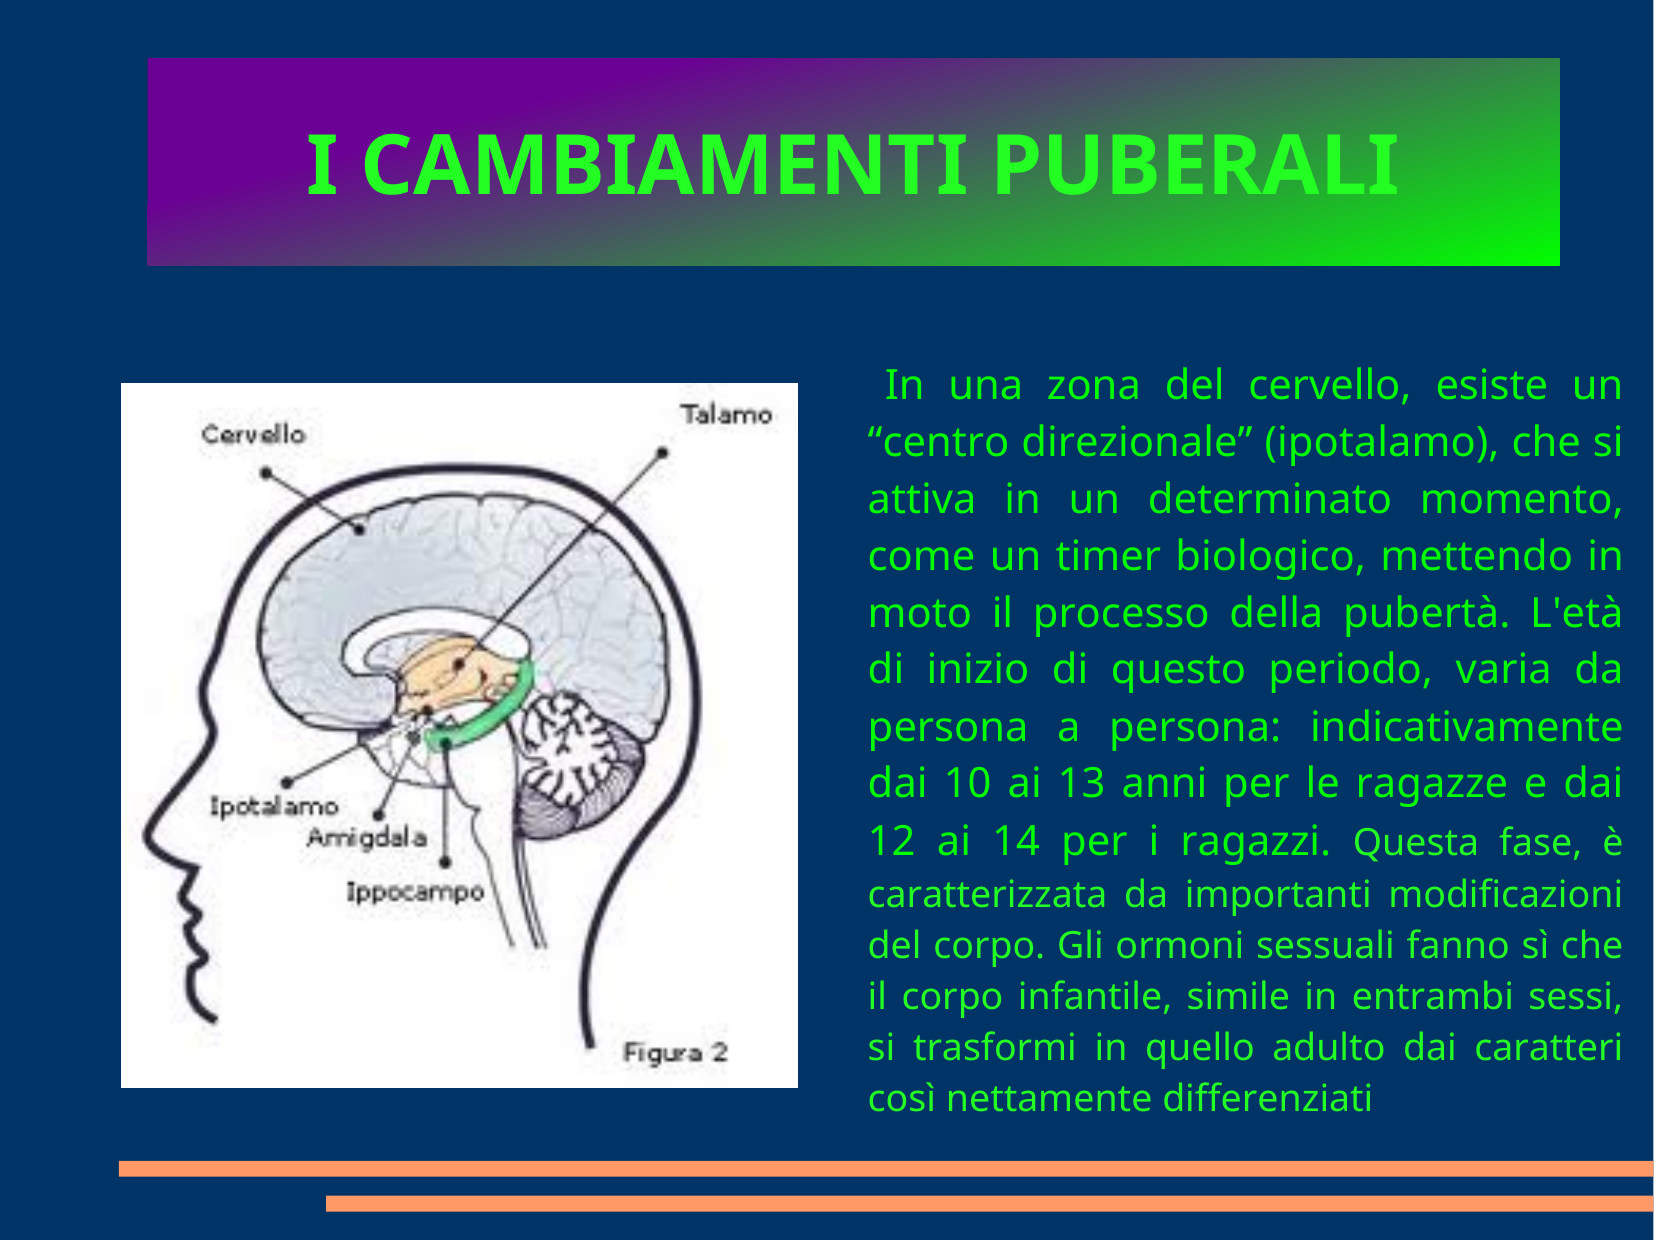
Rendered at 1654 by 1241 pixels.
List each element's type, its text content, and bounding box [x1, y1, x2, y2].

picture [121, 383, 796, 1088]
list In una zona del cervello, esiste un “centro direzionale” (ipotalamo), che si attiva in un determinato momento, come un timer biologico, mettendo in moto il processo della pubertà. L'età di inizio di questo periodo, varia da persona a persona: indicativamente dai 10 ai 13 anni per le ragazze e dai 12 ai 14 per i ragazzi. Questa fase, è caratterizzata da importanti modificazioni del corpo. Gli ormoni sessuali fanno sì che il corpo infantile, simile in entrambi sessi, si trasformi in quello adulto dai caratteri così nettamente differenziati [796, 354, 1625, 1182]
title I CAMBIAMENTI PUBERALI [147, 58, 1560, 266]
